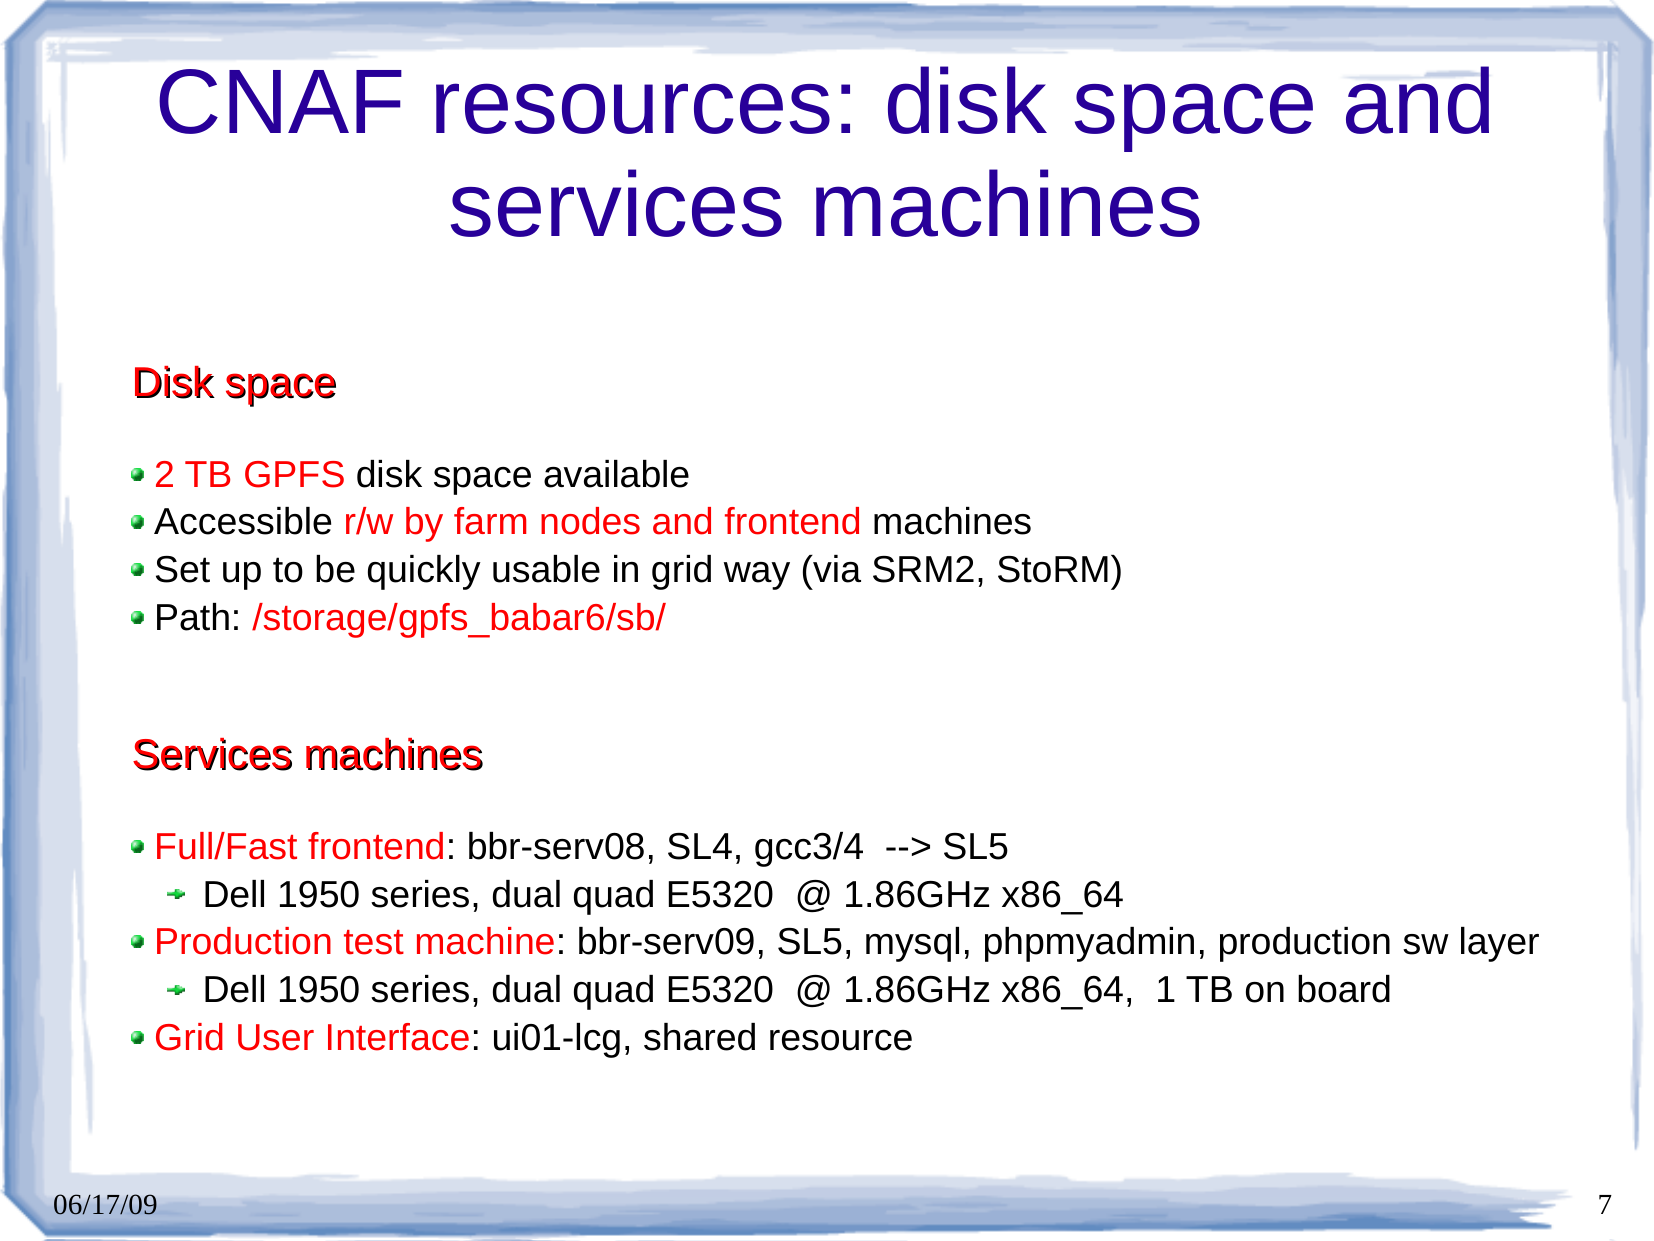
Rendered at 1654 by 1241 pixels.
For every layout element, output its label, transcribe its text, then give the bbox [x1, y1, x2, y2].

picture [0, 0, 1654, 1241]
text_box Services machines Full/Fast frontend: bbr-serv08, SL4, gcc3/4 --> SL5 Dell 1950 series, dual quad E5320 @ 1.86GHz x86_64 Production test machine: bbr-serv09, SL5, mysql, phpmyadmin, production sw layer Dell 1950 series, dual quad E5320 @ 1.86GHz x86_64, 1 TB on board Grid User Interface: ui01-lcg, shared resource [116, 723, 1557, 1204]
text_box Disk space 2 TB GPFS disk space available Accessible r/w by farm nodes and frontend machines Set up to be quickly usable in grid way (via SRM2, StoRM) Path: /storage/gpfs_babar6/sb/ [116, 351, 1151, 647]
title CNAF resources: disk space and services machines [82, 50, 1571, 256]
